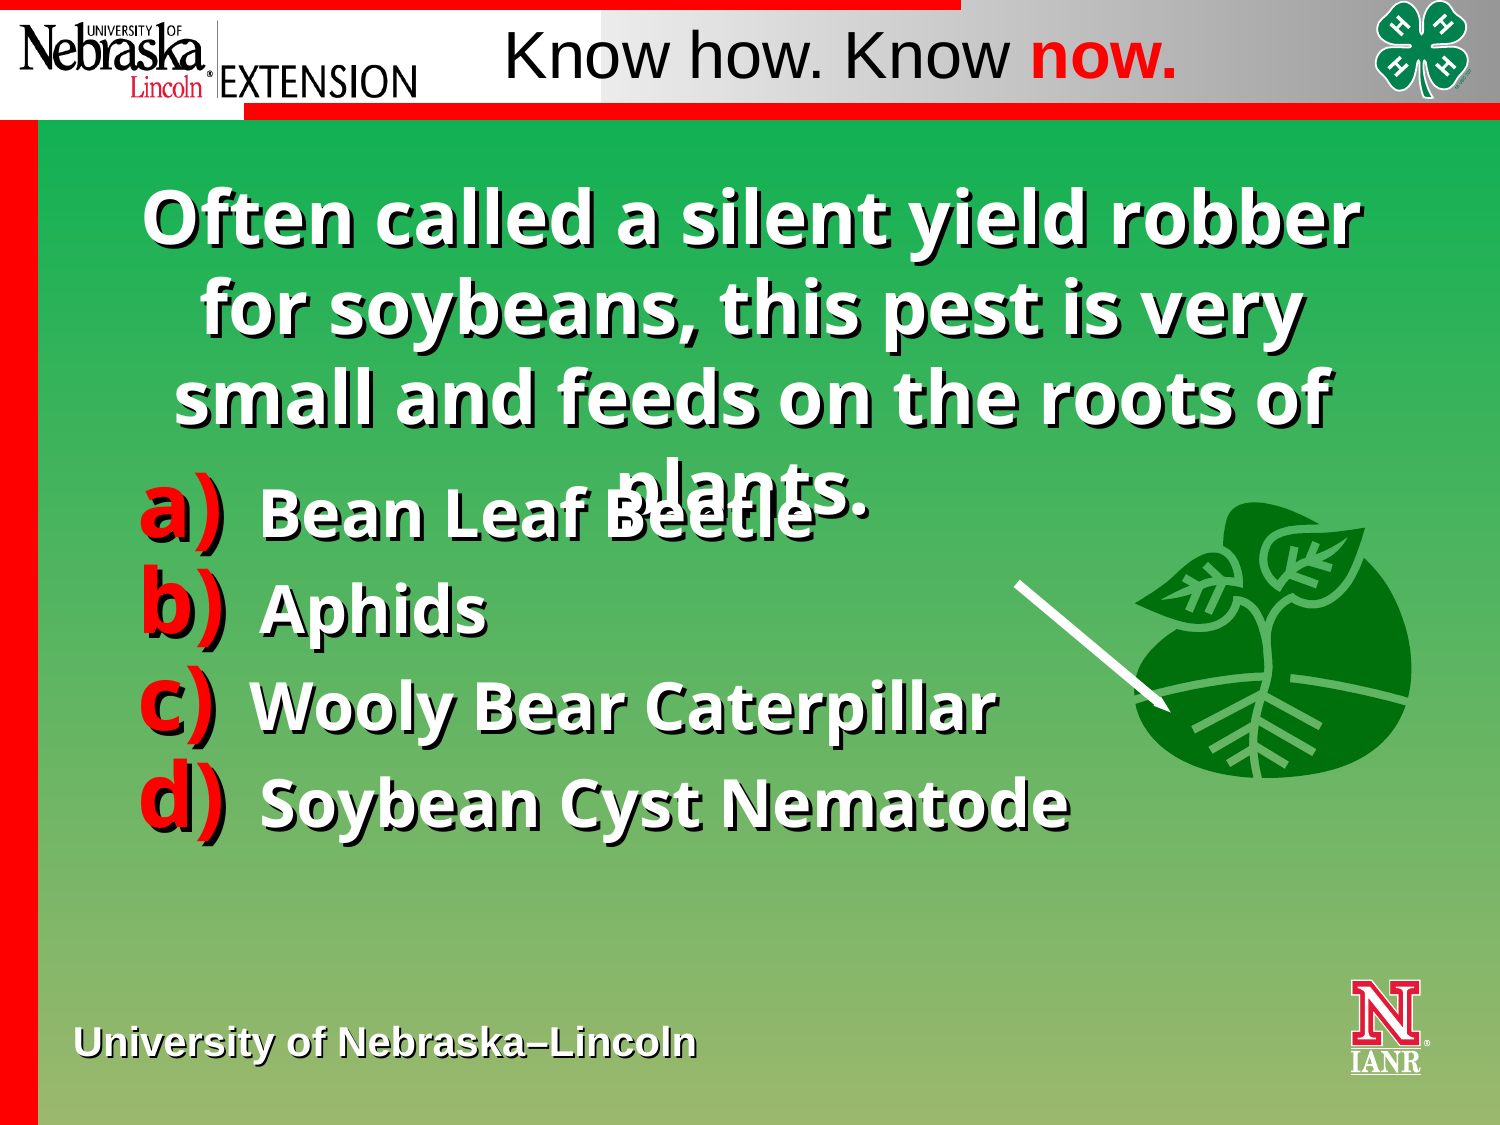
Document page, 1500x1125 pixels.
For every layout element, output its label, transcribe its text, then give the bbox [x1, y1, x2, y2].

title Often called a silent yield robber for soybeans, this pest is very small and feeds on the roots of plants. [77, 161, 1428, 376]
picture [1133, 501, 1413, 779]
list Bean Leaf Beetle Aphids Wooly Bear Caterpillar Soybean Cyst Nematode [122, 462, 1473, 1021]
